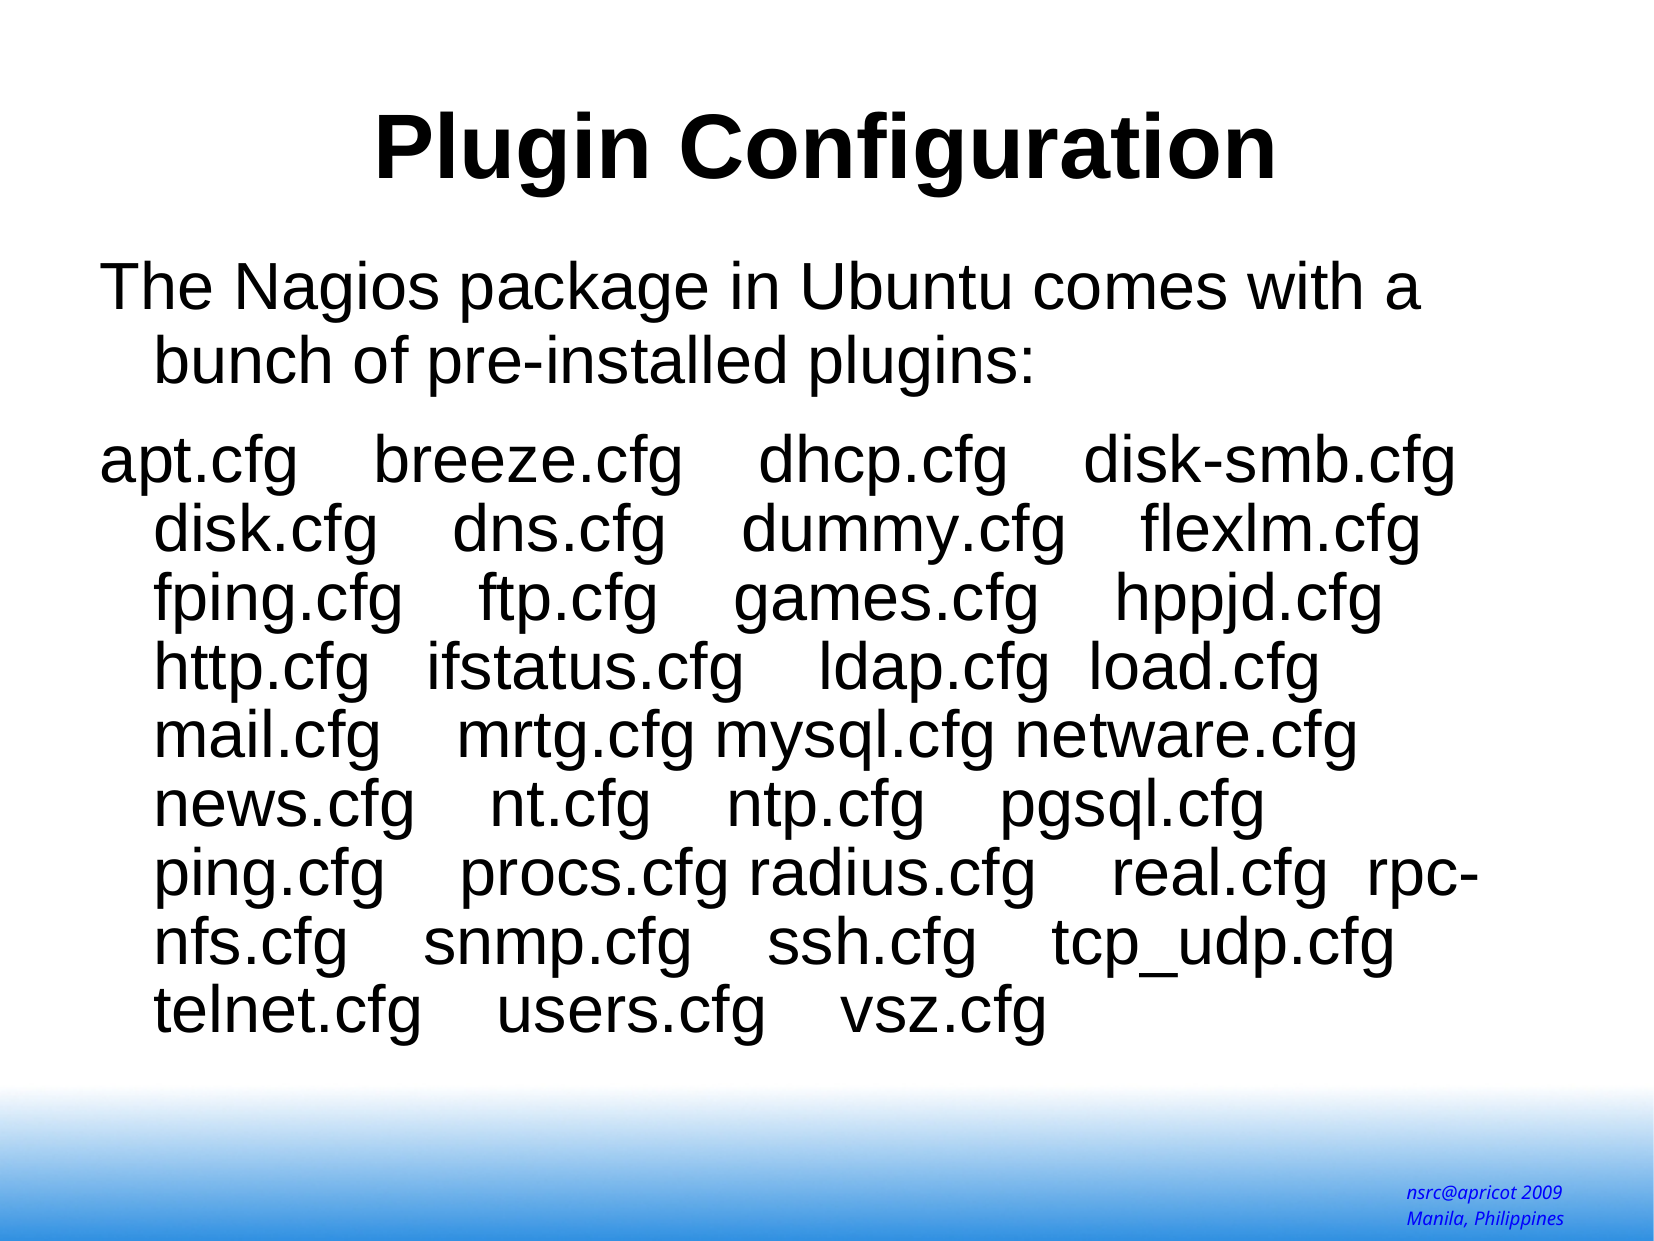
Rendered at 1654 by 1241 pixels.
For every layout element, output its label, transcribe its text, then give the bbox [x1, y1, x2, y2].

picture [0, 1083, 1654, 1241]
list The Nagios package in Ubuntu comes with a bunch of pre-installed plugins: apt.cfg breeze.cfg dhcp.cfg disk-smb.cfg disk.cfg dns.cfg dummy.cfg flexlm.cfg fping.cfg ftp.cfg games.cfg hppjd.cfg http.cfg ifstatus.cfg ldap.cfg load.cfg mail.cfg mrtg.cfg mysql.cfg netware.cfg news.cfg nt.cfg ntp.cfg pgsql.cfg ping.cfg procs.cfg radius.cfg real.cfg rpc-nfs.cfg snmp.cfg ssh.cfg tcp_udp.cfg telnet.cfg users.cfg vsz.cfg [82, 248, 1571, 1137]
title Plugin Configuration [82, 40, 1571, 248]
